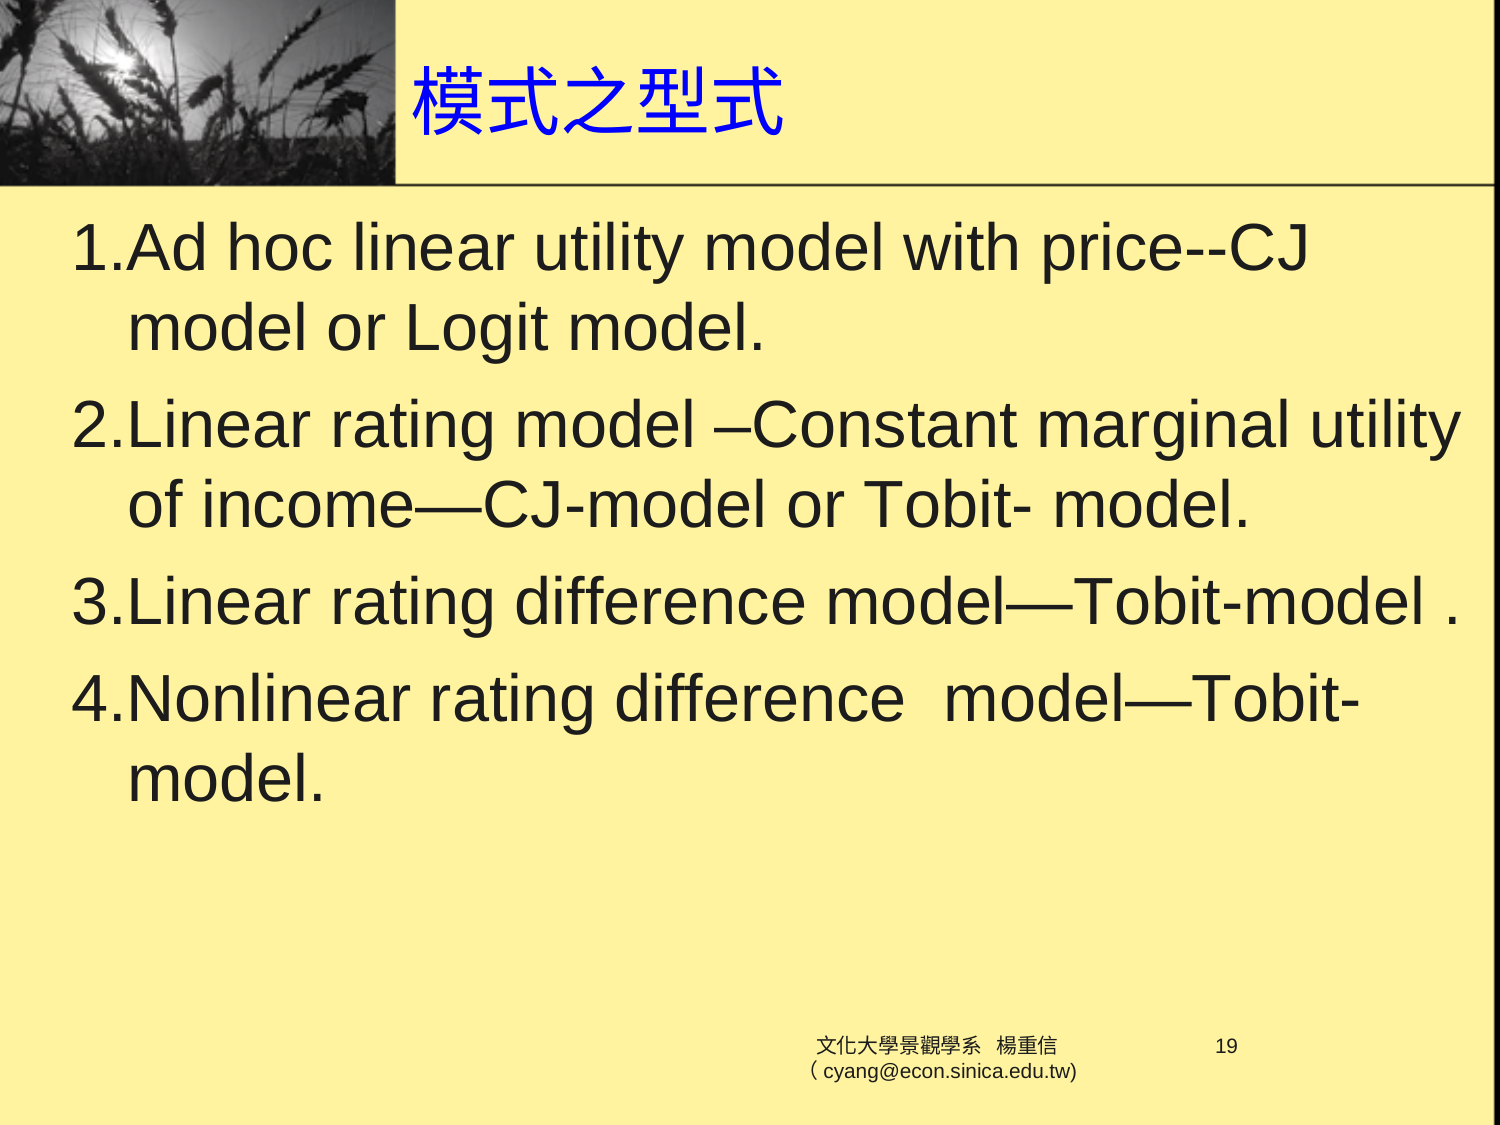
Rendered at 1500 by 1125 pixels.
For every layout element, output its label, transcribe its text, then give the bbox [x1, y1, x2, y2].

title 模式之型式 [395, 14, 1500, 185]
list 1.Ad hoc linear utility model with price--CJ model or Logit model. 2.Linear rating model –Constant marginal utility of income—CJ-model or Tobit- model. 3.Linear rating difference model—Tobit-model . 4.Nonlinear rating difference model—Tobit-model. [0, 196, 1500, 1125]
